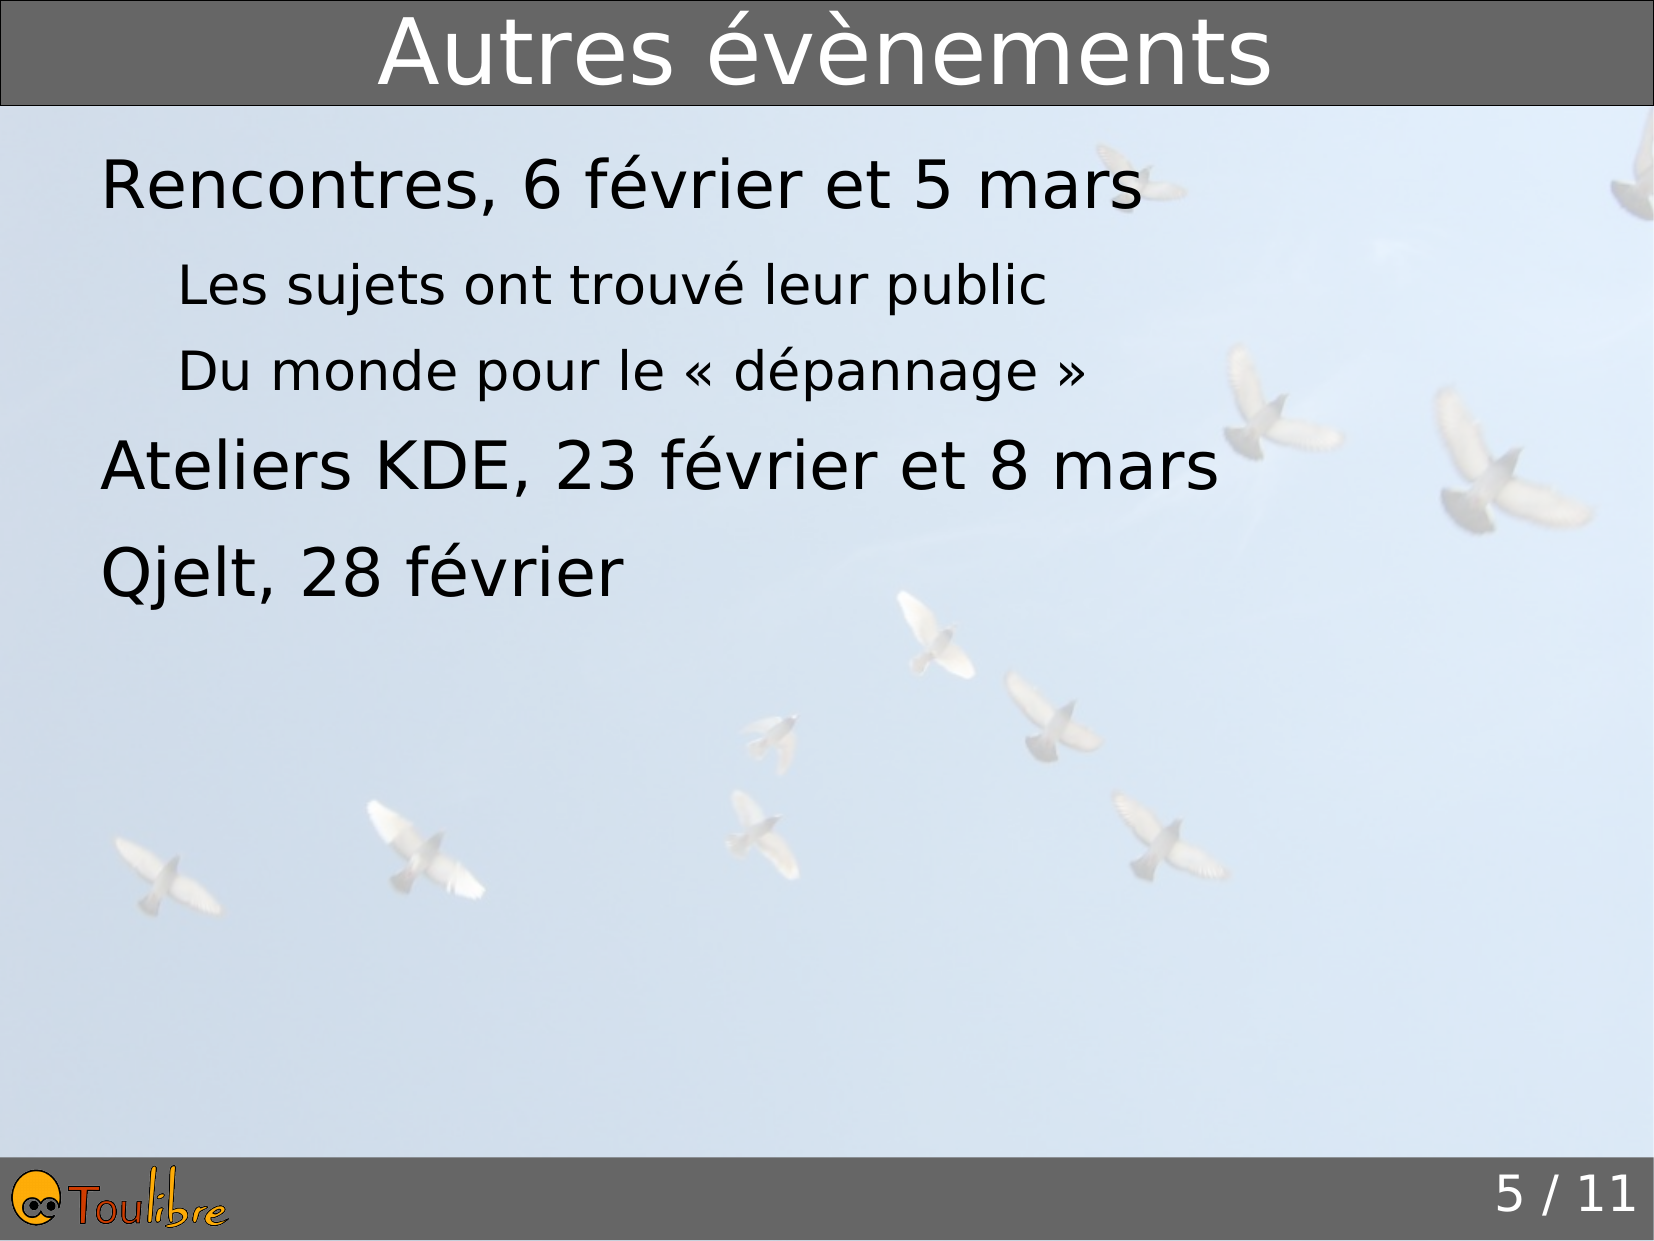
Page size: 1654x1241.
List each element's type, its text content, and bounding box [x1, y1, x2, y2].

picture [11, 1165, 229, 1228]
list Rencontres, 6 février et 5 mars Les sujets ont trouvé leur public Du monde pour le « dépannage » Ateliers KDE, 23 février et 8 mars Qjelt, 28 février [82, 146, 1571, 1094]
title Autres évènements [0, 0, 1654, 107]
